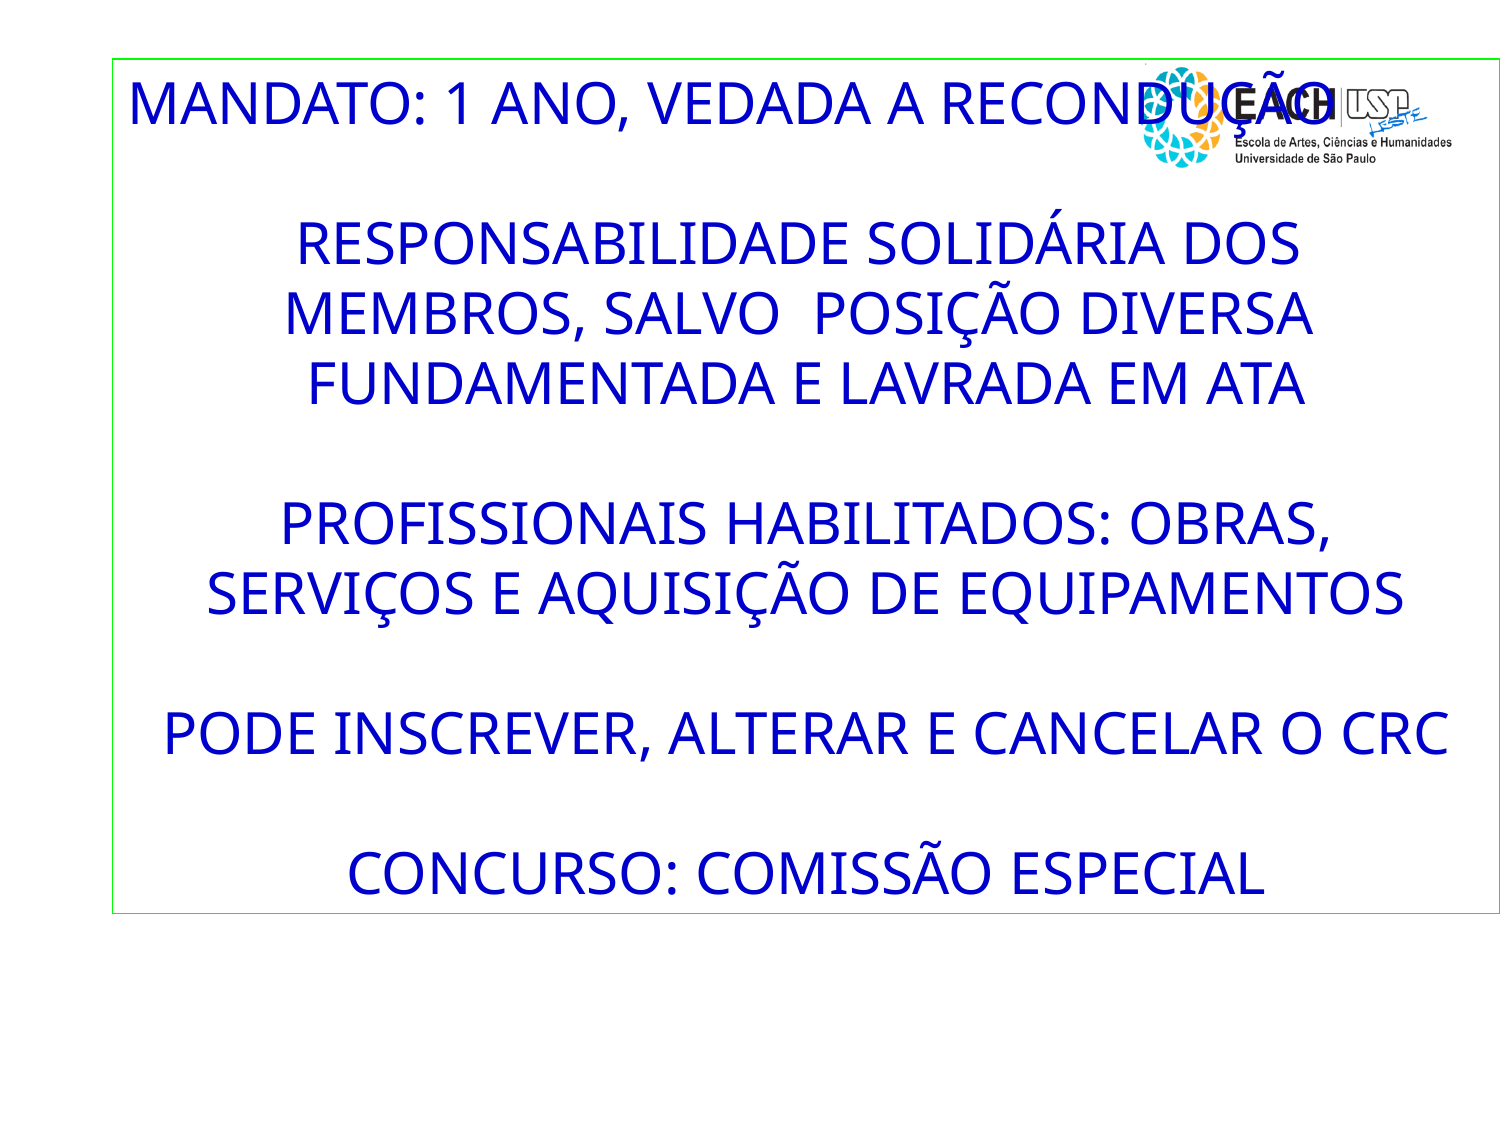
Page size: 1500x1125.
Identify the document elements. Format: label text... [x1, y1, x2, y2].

picture [1134, 54, 1480, 59]
text_box MANDATO: 1 ANO, VEDADA A RECONDUÇÃO RESPONSABILIDADE SOLIDÁRIA DOS MEMBROS, SALVO POSIÇÃO DIVERSA FUNDAMENTADA E LAVRADA EM ATA PROFISSIONAIS HABILITADOS: OBRAS, SERVIÇOS E AQUISIÇÃO DE EQUIPAMENTOS PODE INSCREVER, ALTERAR E CANCELAR O CRC CONCURSO: COMISSÃO ESPECIAL [112, 59, 1500, 914]
